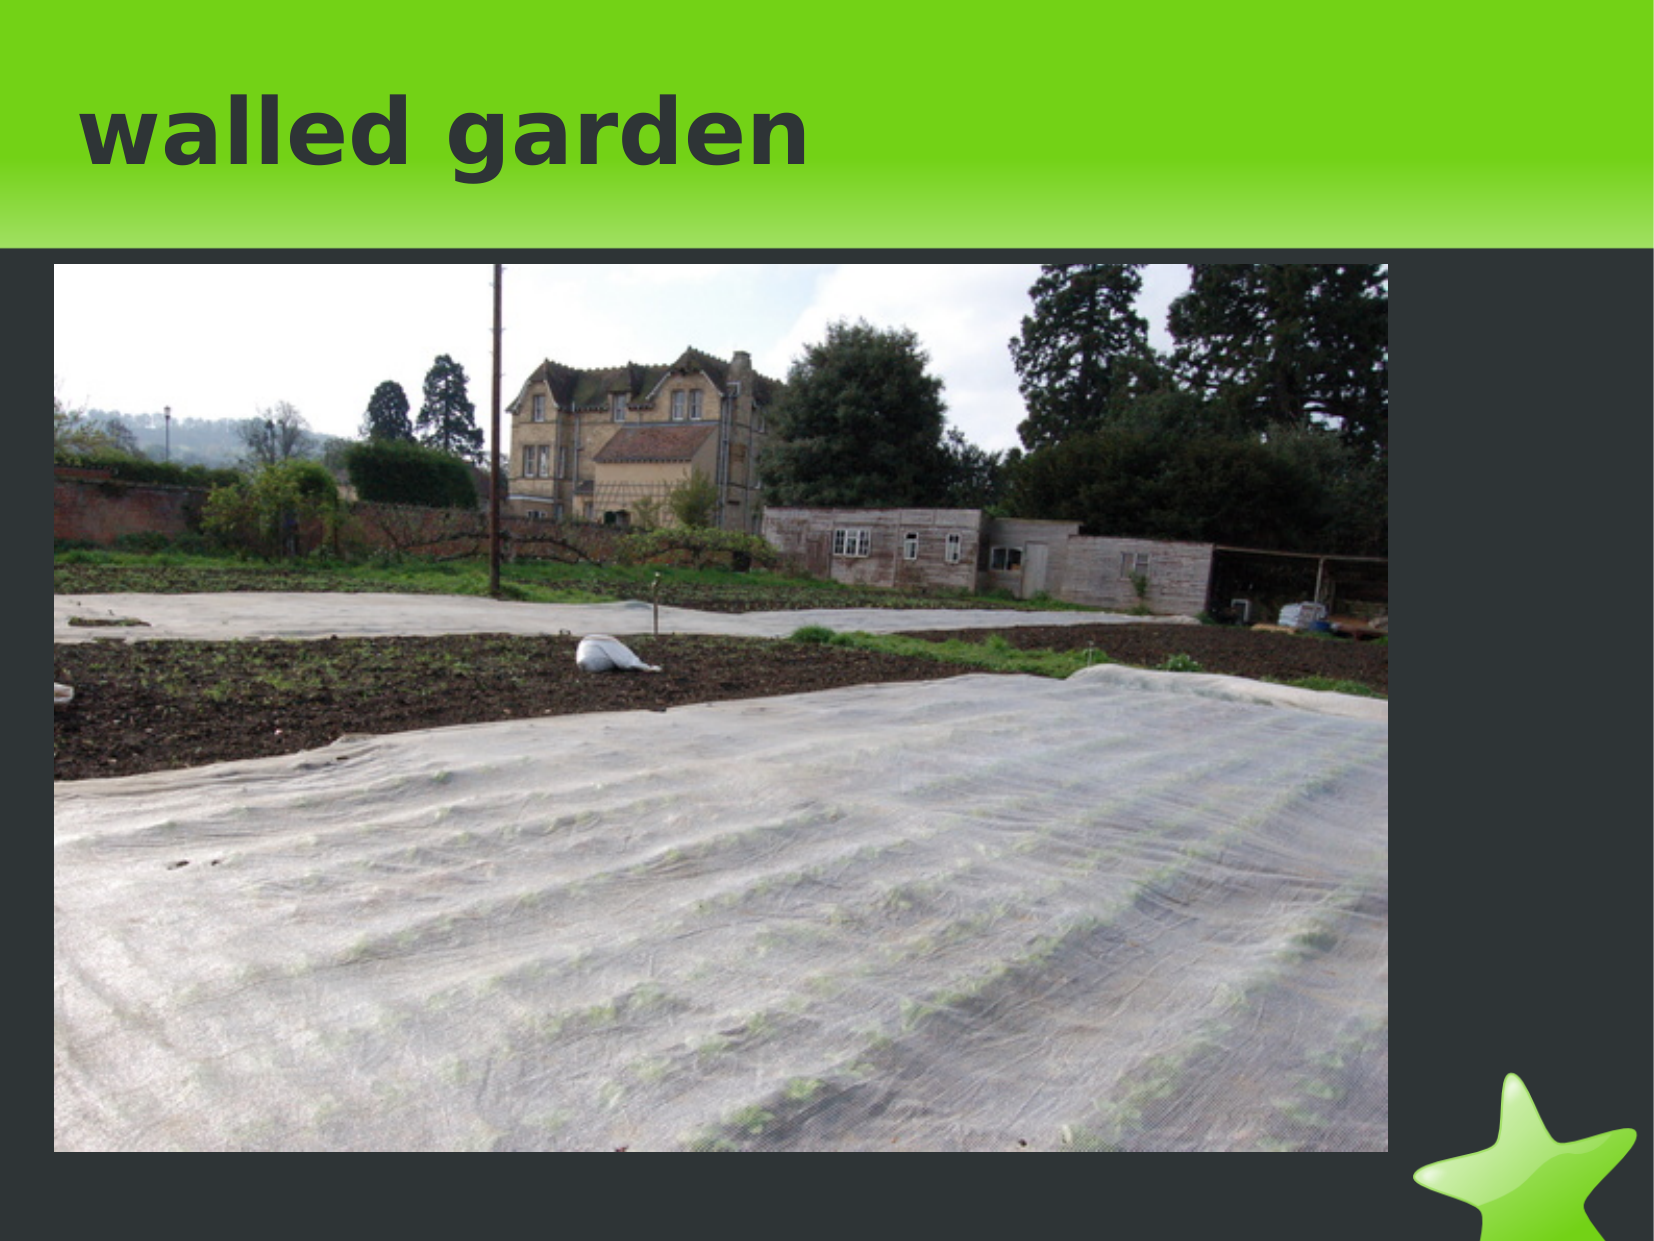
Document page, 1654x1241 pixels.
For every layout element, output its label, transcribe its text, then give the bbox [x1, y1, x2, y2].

title walled garden [76, 36, 1565, 229]
picture [0, 0, 1654, 1241]
